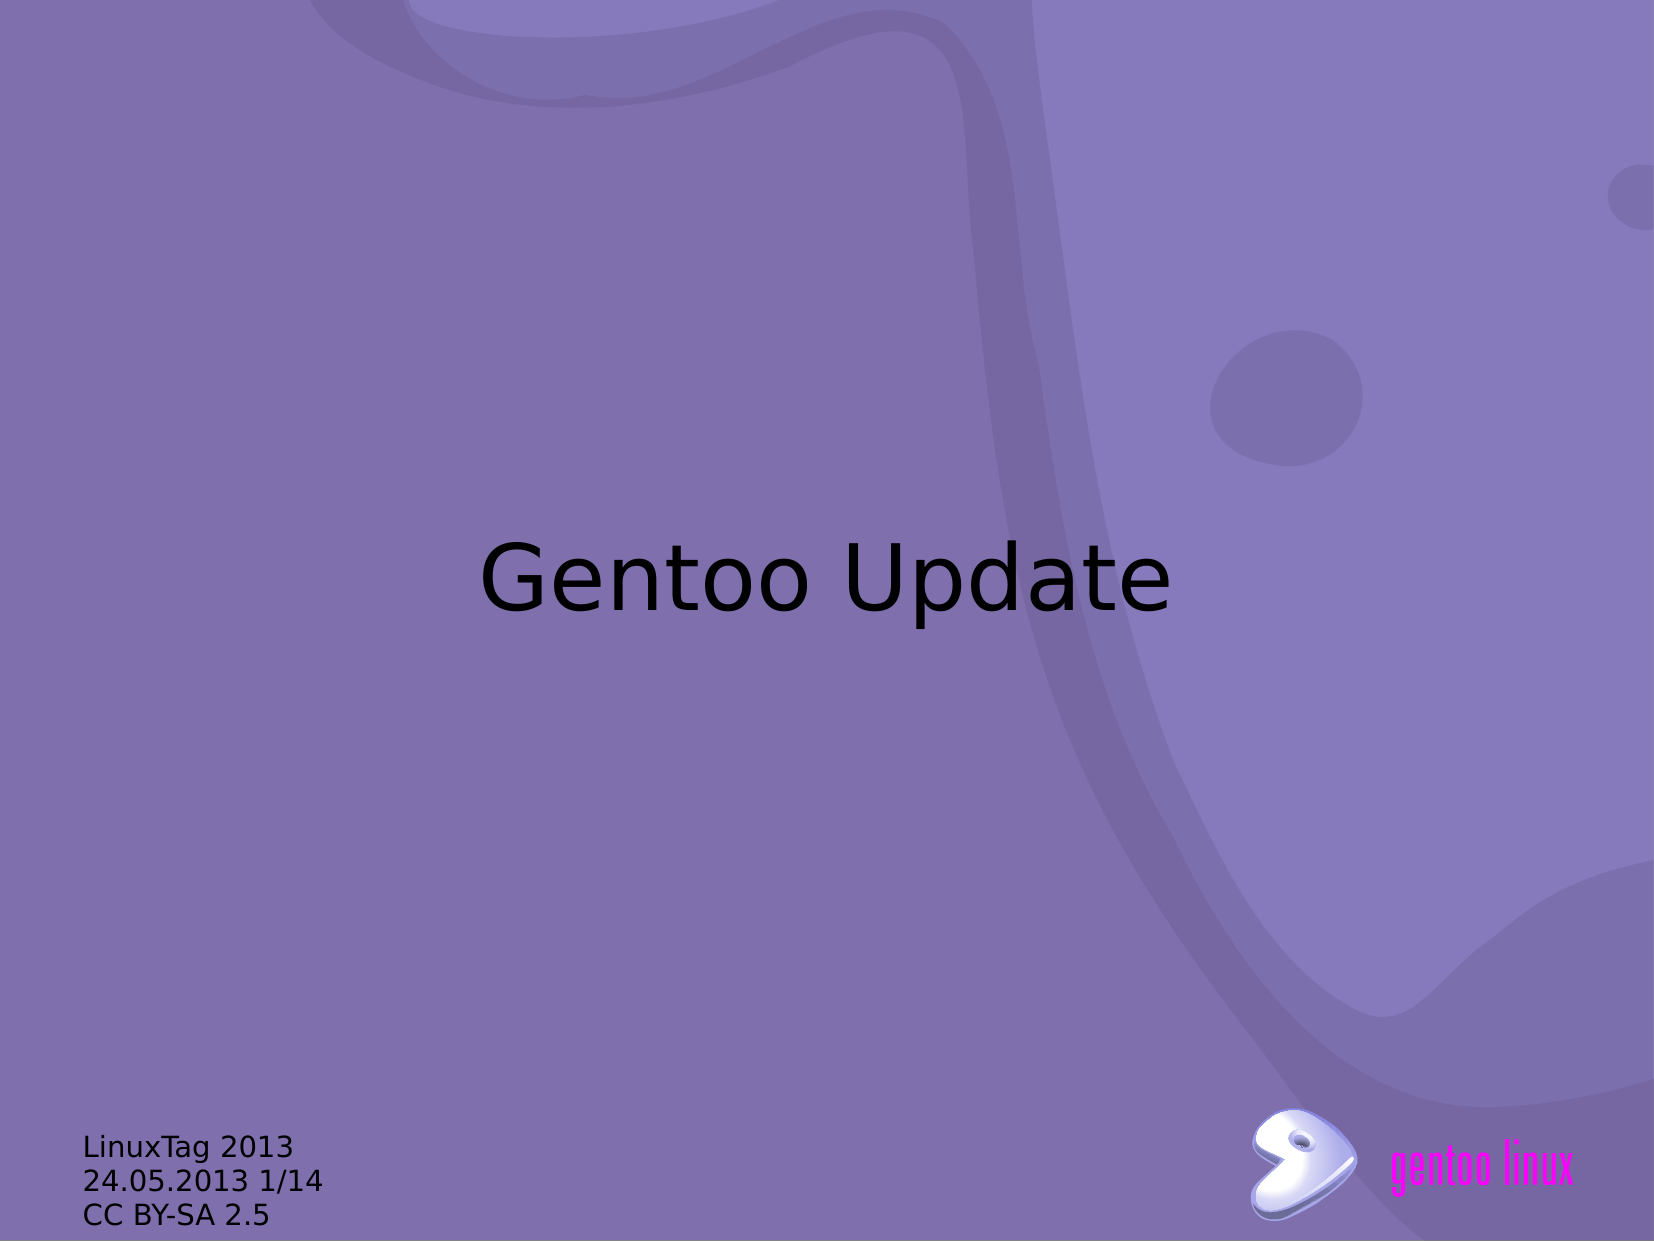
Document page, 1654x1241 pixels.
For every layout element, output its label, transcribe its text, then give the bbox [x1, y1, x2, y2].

subtitle Gentoo Update [82, 49, 1571, 1109]
